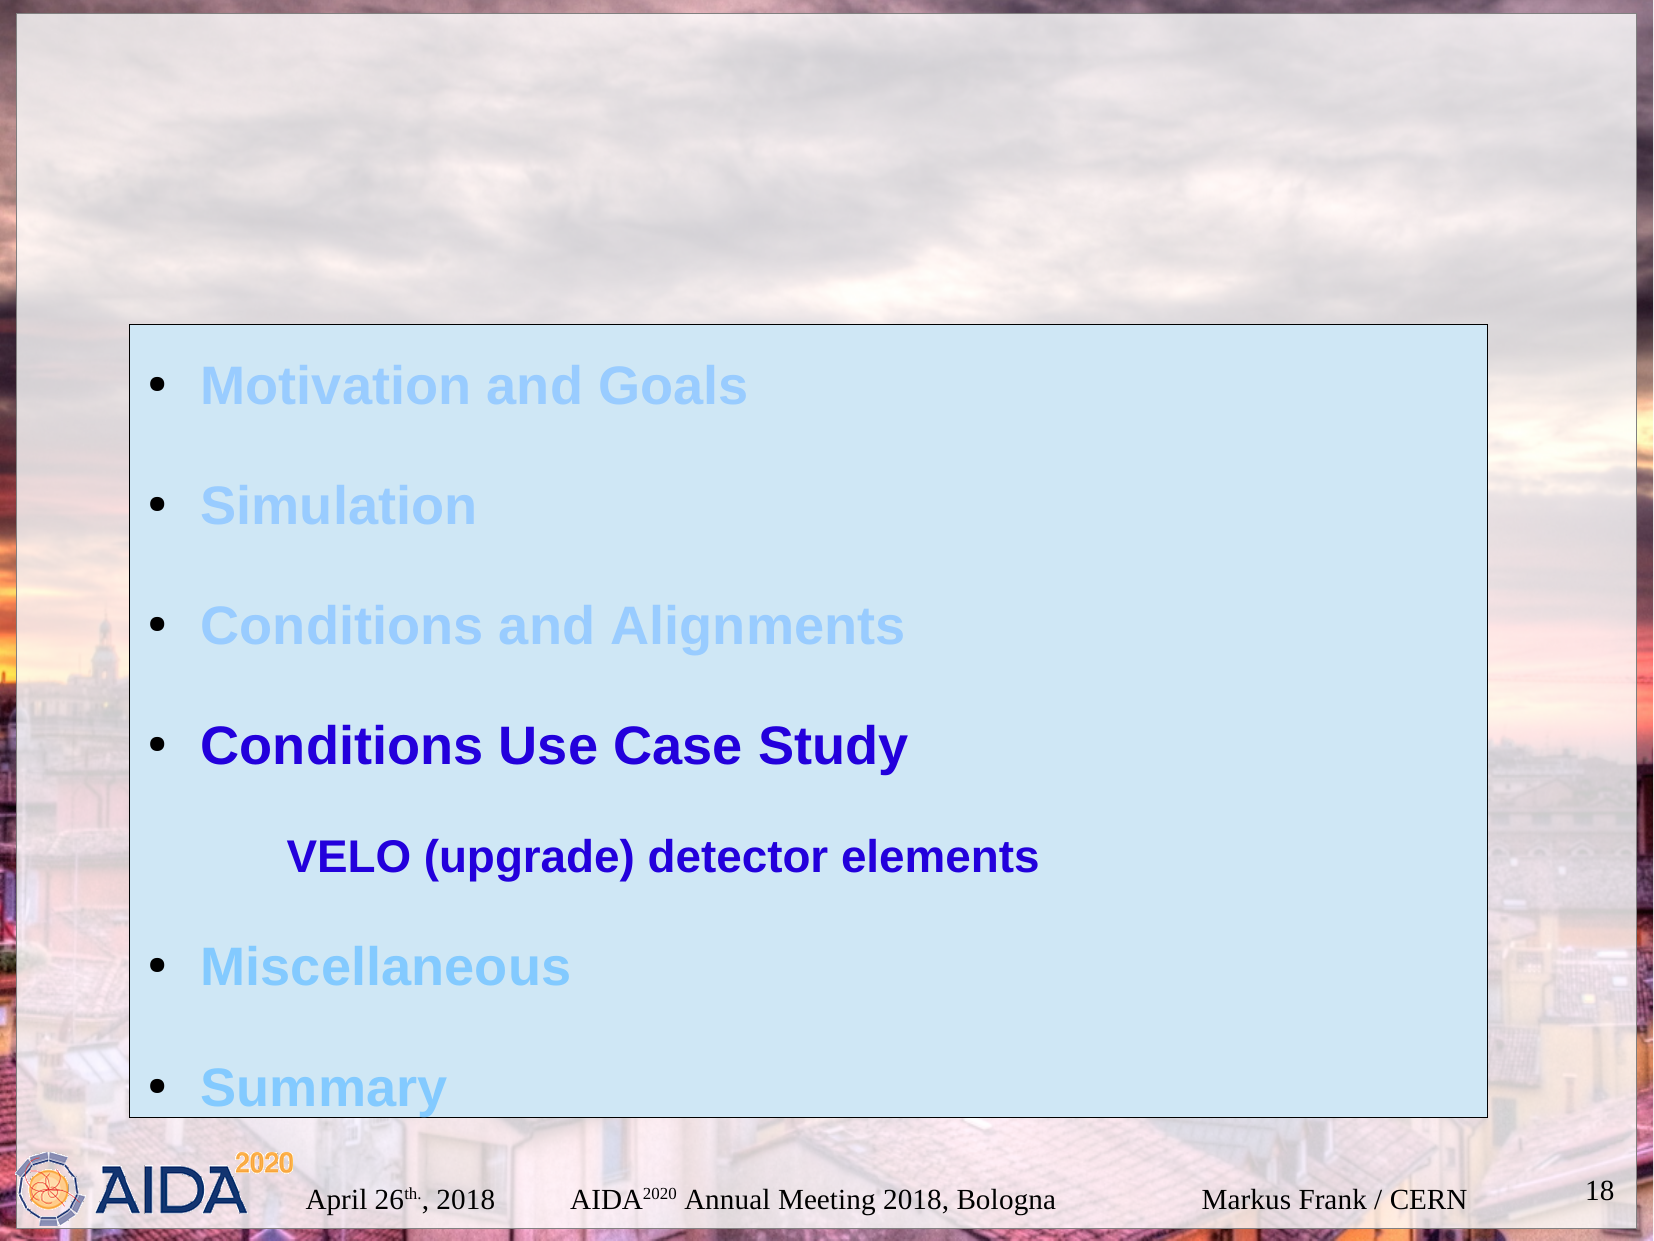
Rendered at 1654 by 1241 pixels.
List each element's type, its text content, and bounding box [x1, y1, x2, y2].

list Motivation and Goals Simulation Conditions and Alignments Conditions Use Case Study VELO (upgrade) detector elements Miscellaneous Summary [129, 324, 1488, 1108]
picture [0, 0, 1654, 1241]
